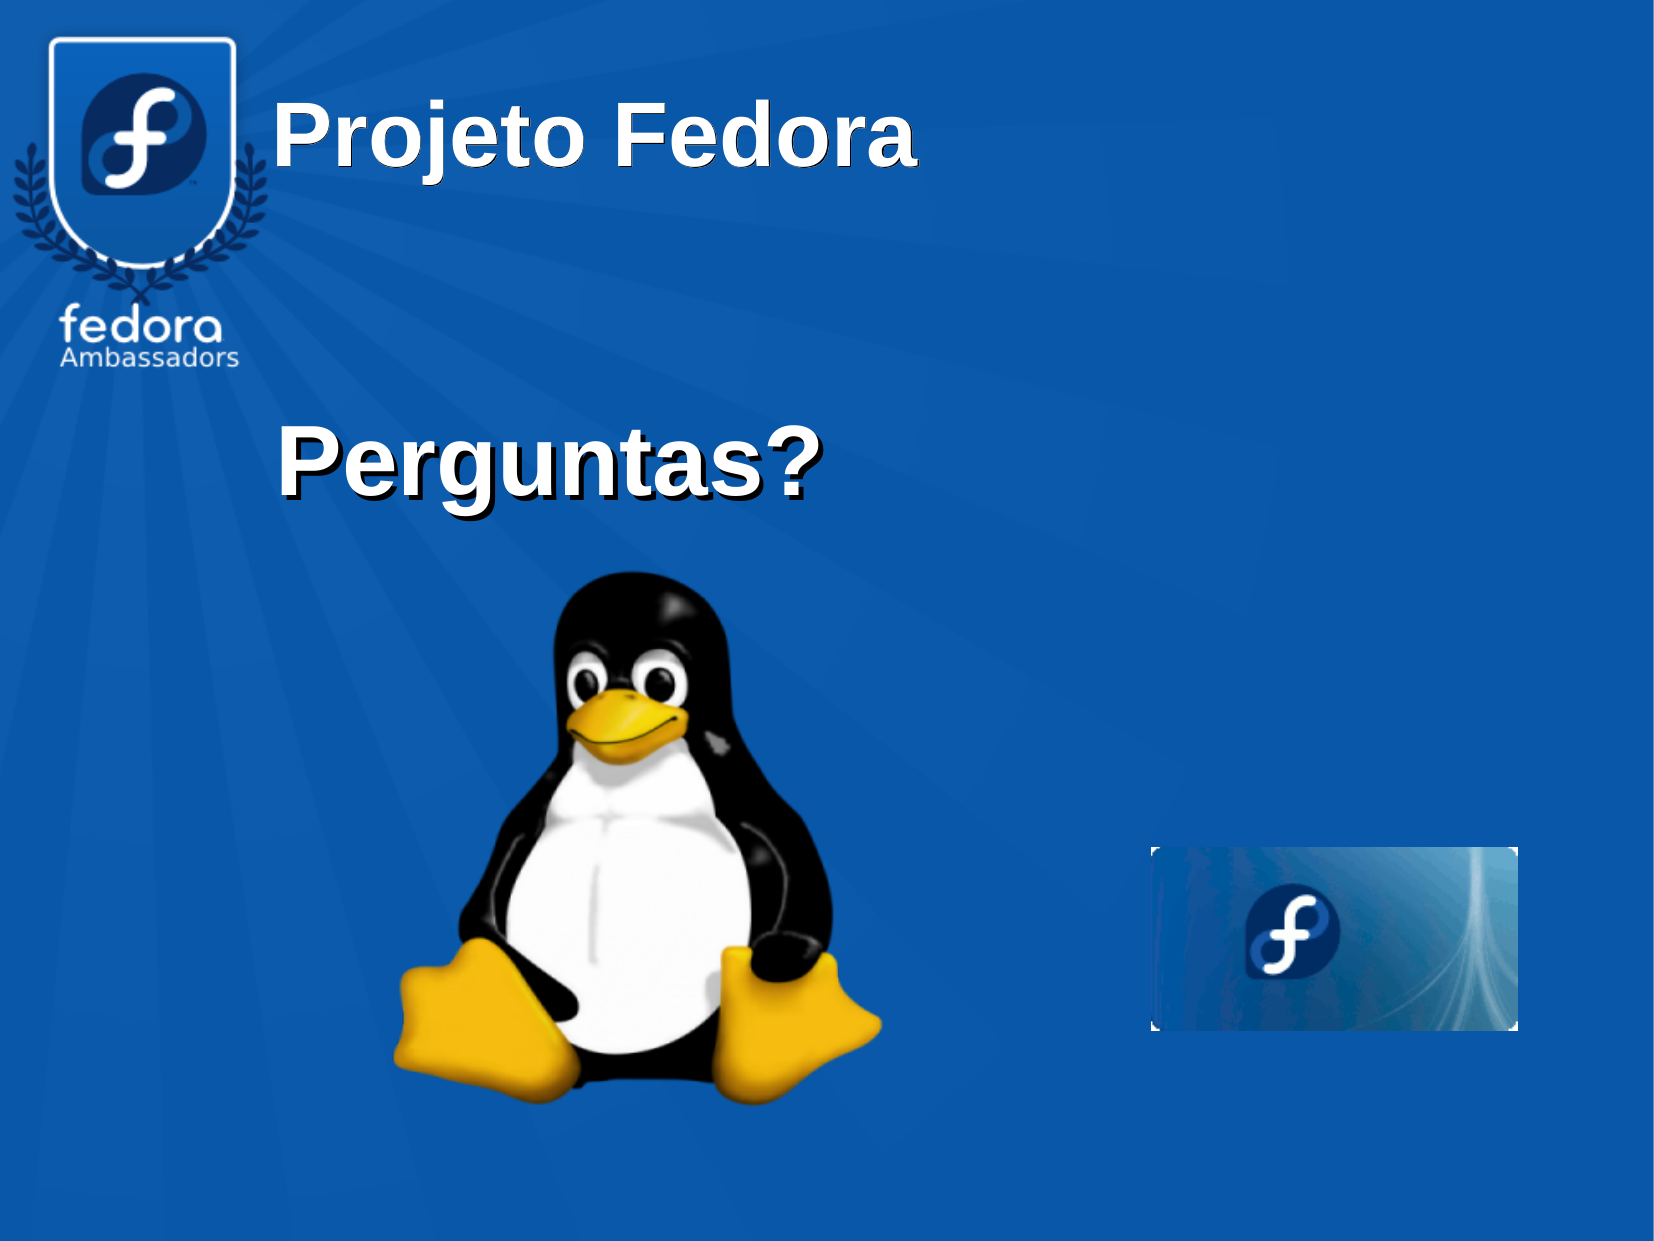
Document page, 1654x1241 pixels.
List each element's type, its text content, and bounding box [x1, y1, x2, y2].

title Projeto Fedora [271, 39, 1654, 232]
list Perguntas? [258, 285, 1384, 1187]
picture [0, 0, 1654, 1241]
